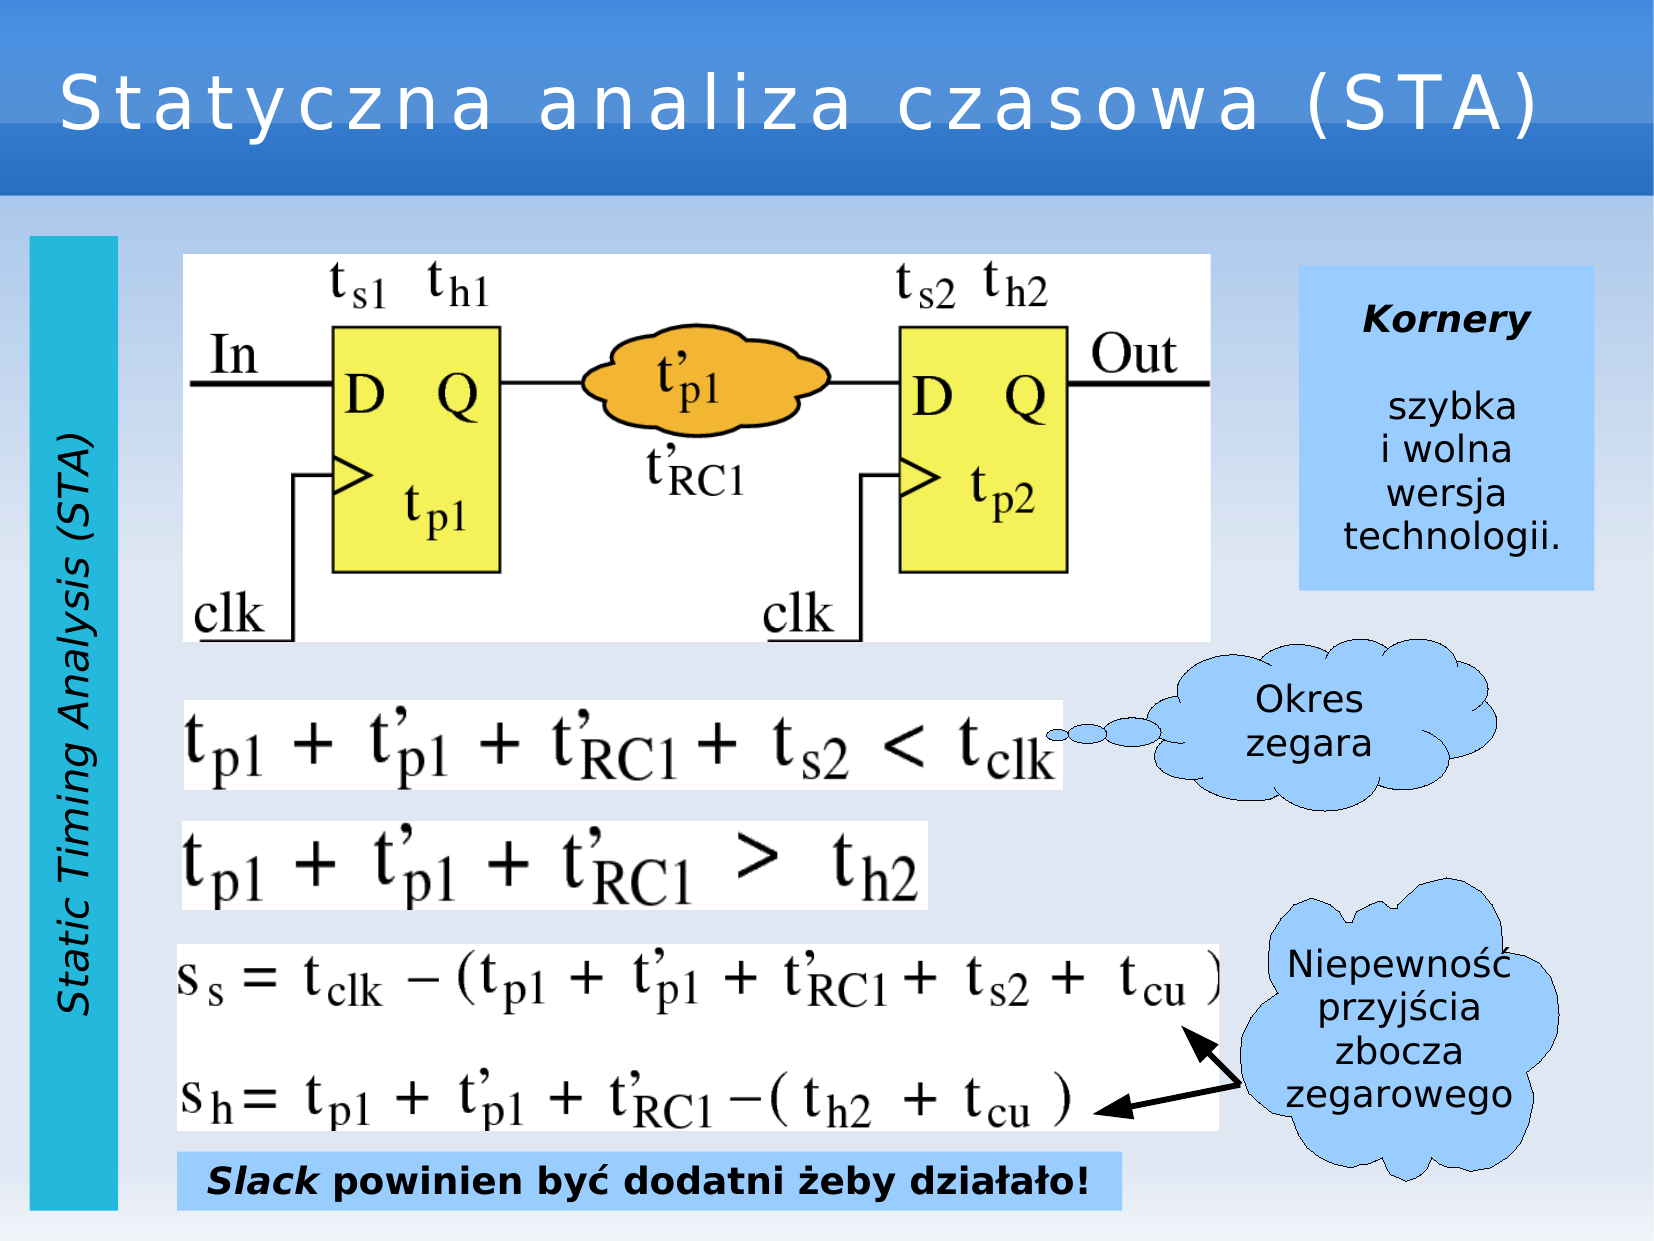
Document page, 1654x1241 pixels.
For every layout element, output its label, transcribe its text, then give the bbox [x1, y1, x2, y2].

text_box Kornery szybka i wolna wersja technologii. [1299, 265, 1595, 591]
text_box Okres zegara [1046, 639, 1497, 812]
title Statyczna analiza czasowa (STA) [59, 29, 1565, 178]
text_box Slack powinien być dodatni żeby działało! [177, 1151, 1123, 1211]
picture [0, 0, 1654, 1241]
text_box Niepewność przyjścia zbocza zegarowego [1240, 877, 1560, 1182]
text_box Static Timing Analysis (STA) [29, 236, 119, 1211]
